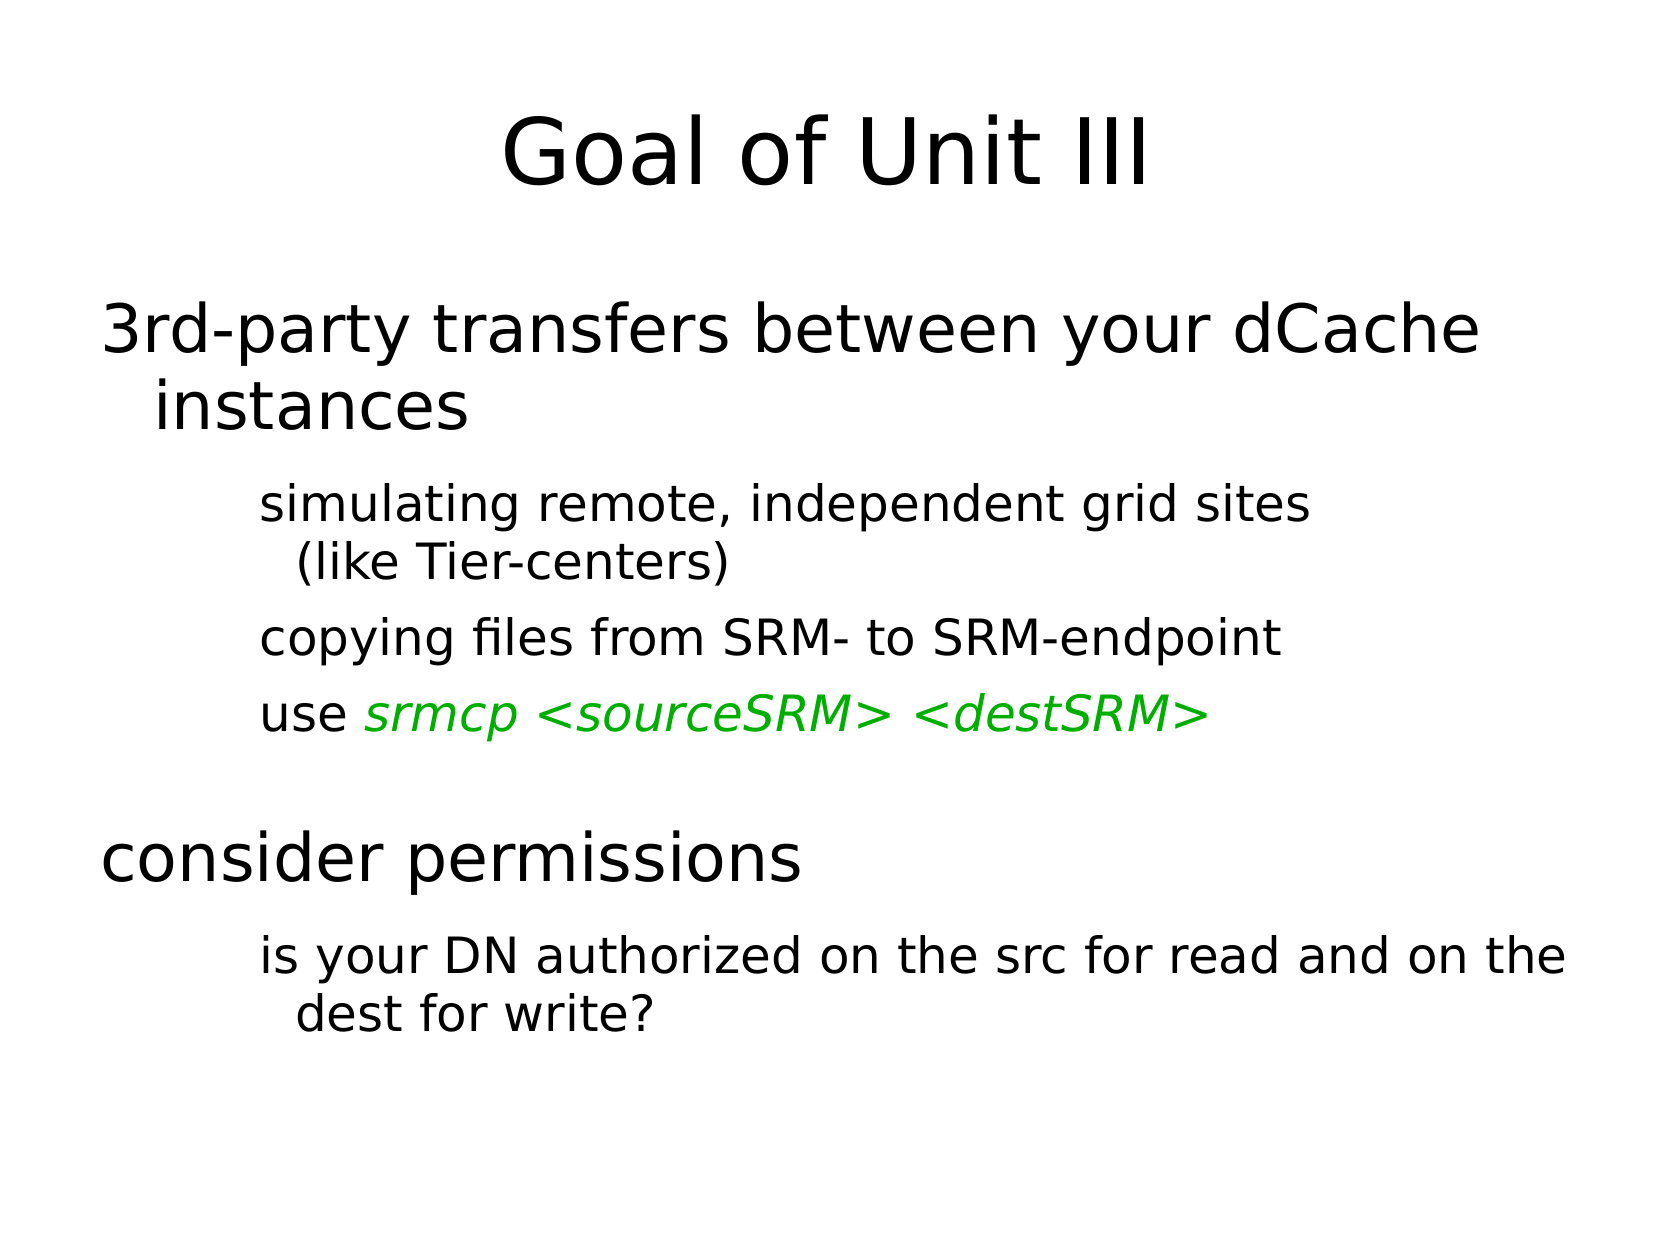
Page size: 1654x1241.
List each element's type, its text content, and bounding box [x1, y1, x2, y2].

title Goal of Unit III [82, 56, 1571, 250]
list 3rd-party transfers between your dCache instances simulating remote, independent grid sites (like Tier-centers) copying files from SRM- to SRM-endpoint use srmcp <sourceSRM> <destSRM> consider permissions is your DN authorized on the src for read and on the dest for write? [82, 290, 1571, 1094]
